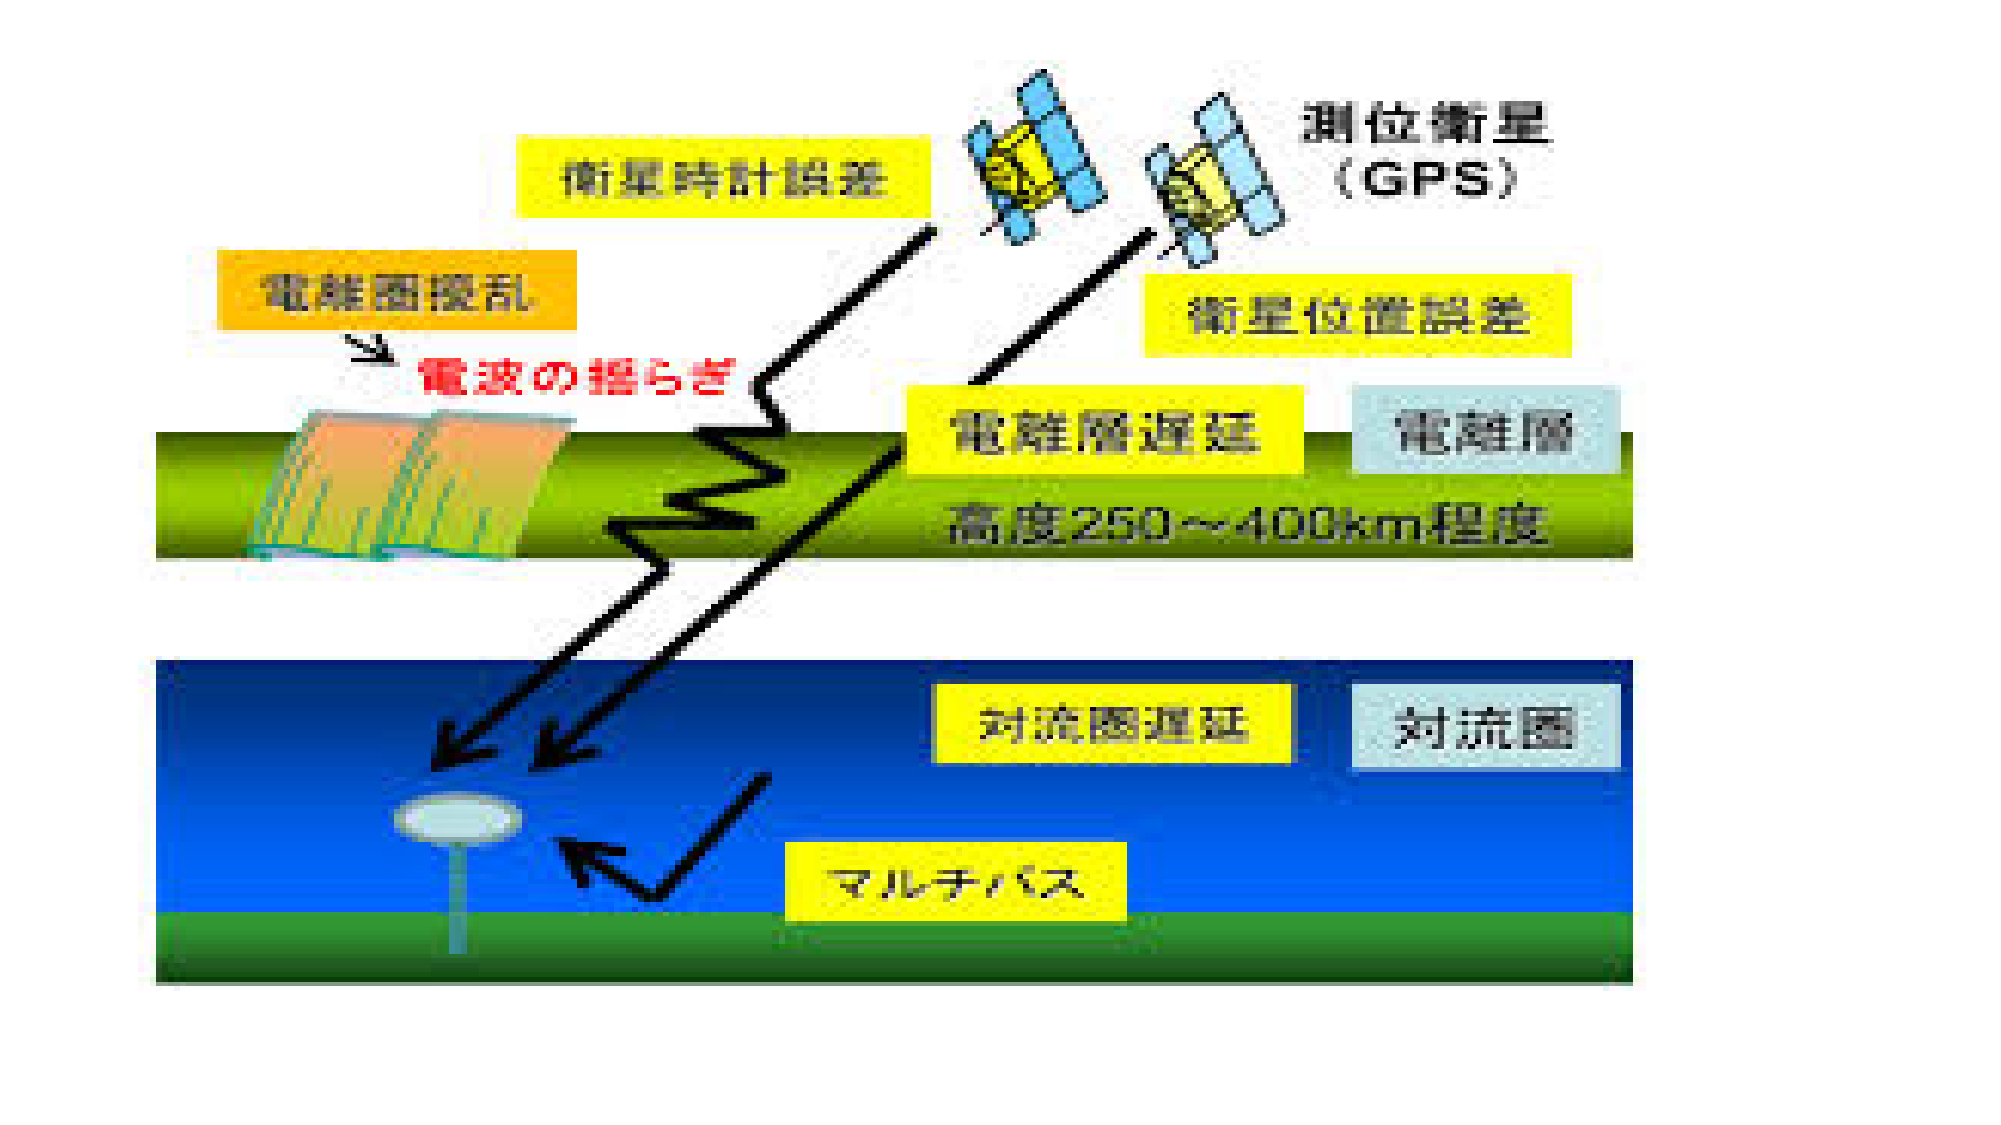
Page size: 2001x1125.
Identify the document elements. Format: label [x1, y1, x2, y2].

picture [138, 60, 1646, 1010]
